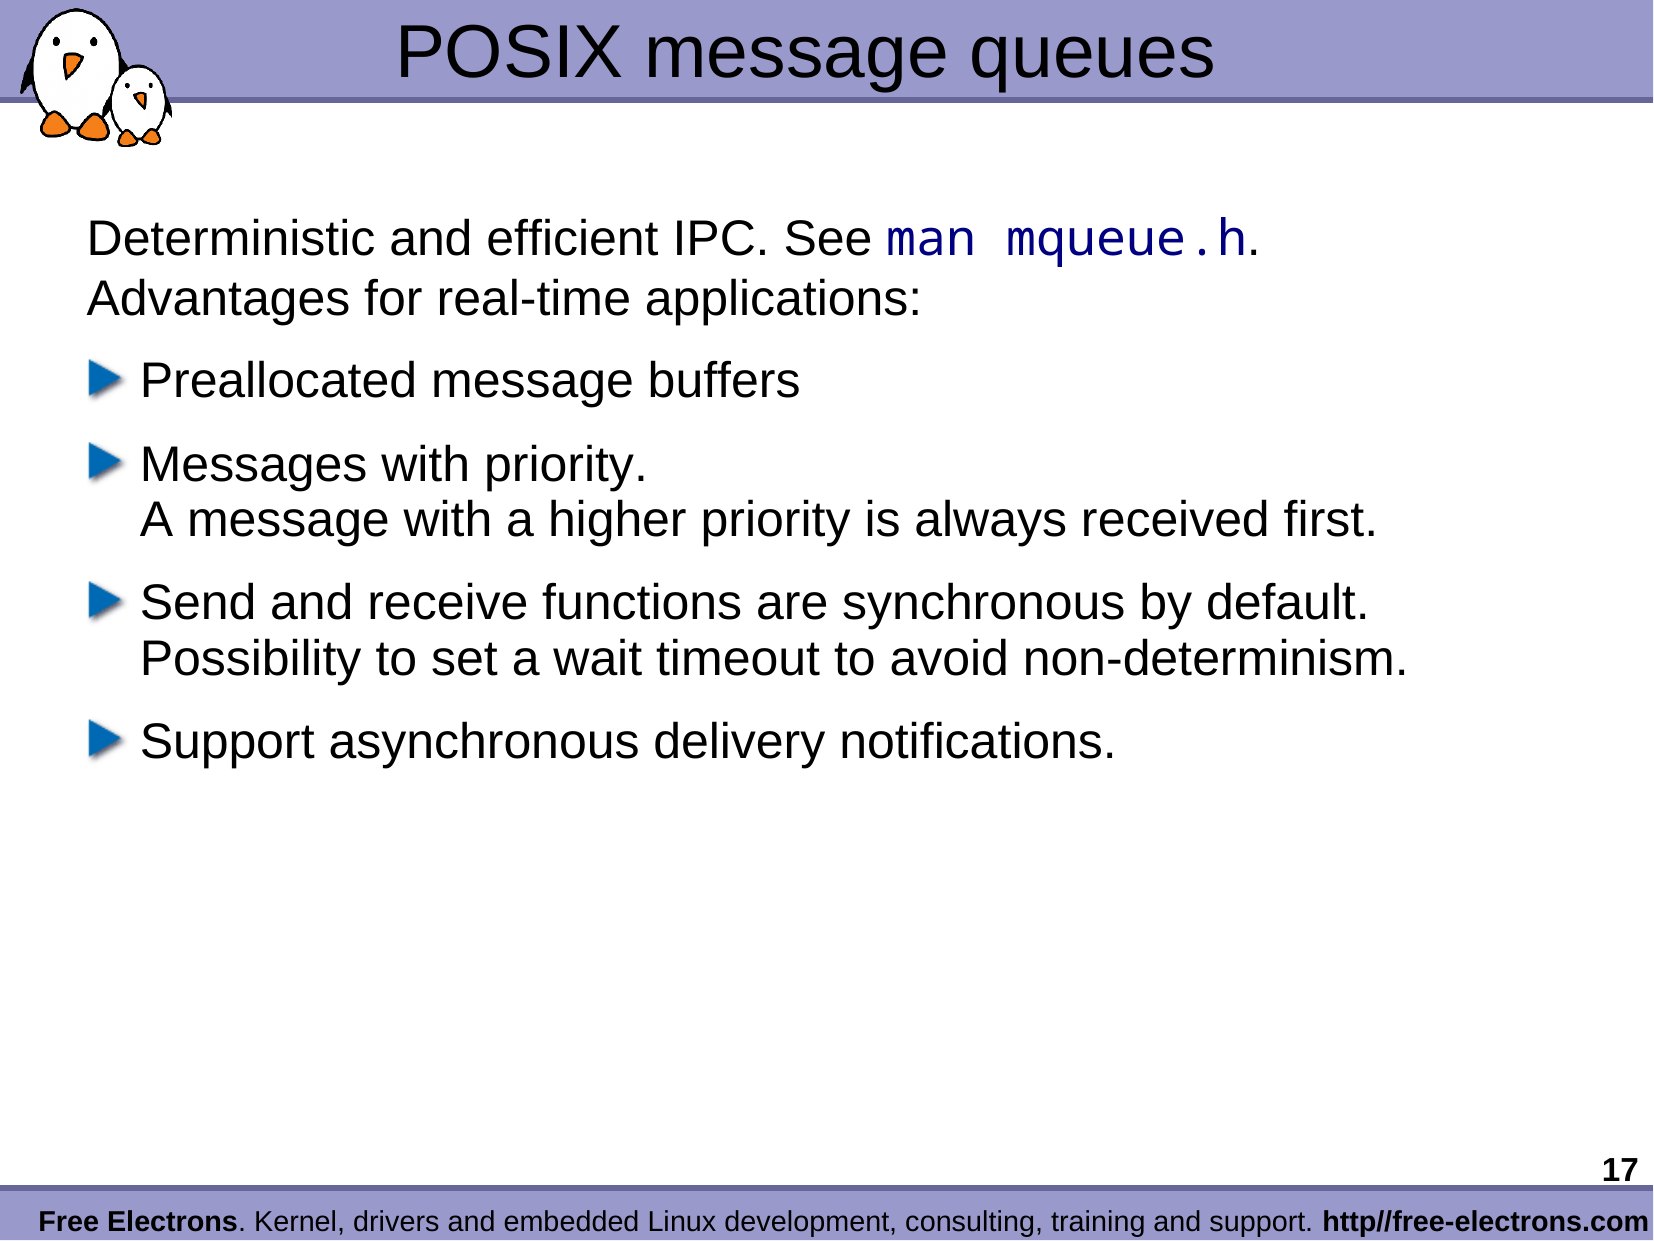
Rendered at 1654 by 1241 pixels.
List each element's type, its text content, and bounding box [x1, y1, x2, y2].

picture [20, 8, 172, 147]
list Deterministic and efficient IPC. See man mqueue.h. Advantages for real-time applications: Preallocated message buffers Messages with priority. A message with a higher priority is always received first. Send and receive functions are synchronous by default. Possibility to set a wait timeout to avoid non-determinism. Support asynchronous delivery notifications. [68, 201, 1592, 1118]
title POSIX message queues [60, 0, 1551, 104]
